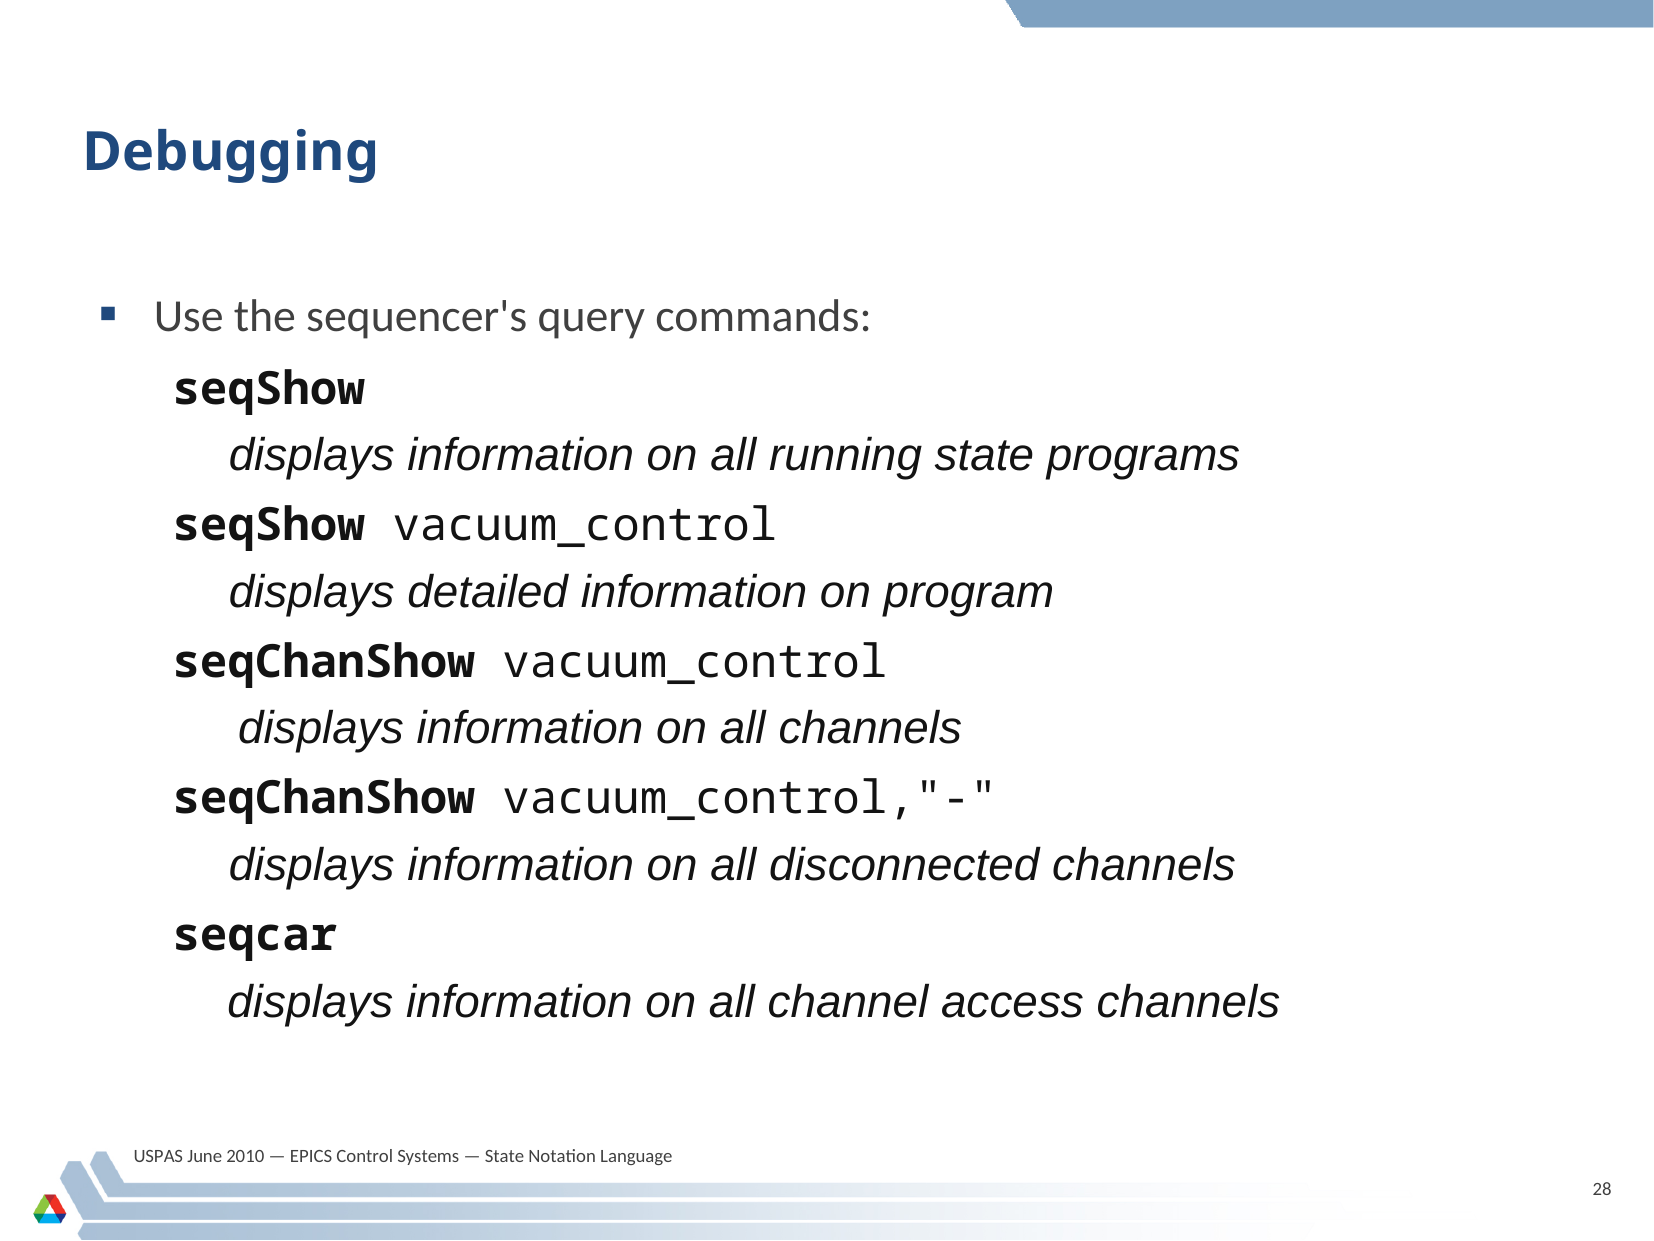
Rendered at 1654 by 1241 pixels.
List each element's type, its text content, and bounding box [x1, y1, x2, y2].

title Debugging [82, 117, 1571, 181]
picture [0, 1143, 1654, 1240]
picture [0, 0, 1654, 29]
list Use the sequencer's query commands: seqShow displays information on all running state programs seqShow vacuum_control displays detailed information on program seqChanShow vacuum_control displays information on all channels seqChanShow vacuum_control,"-" displays information on all disconnected channels seqcar displays information on all channel access channels [82, 289, 1571, 1124]
